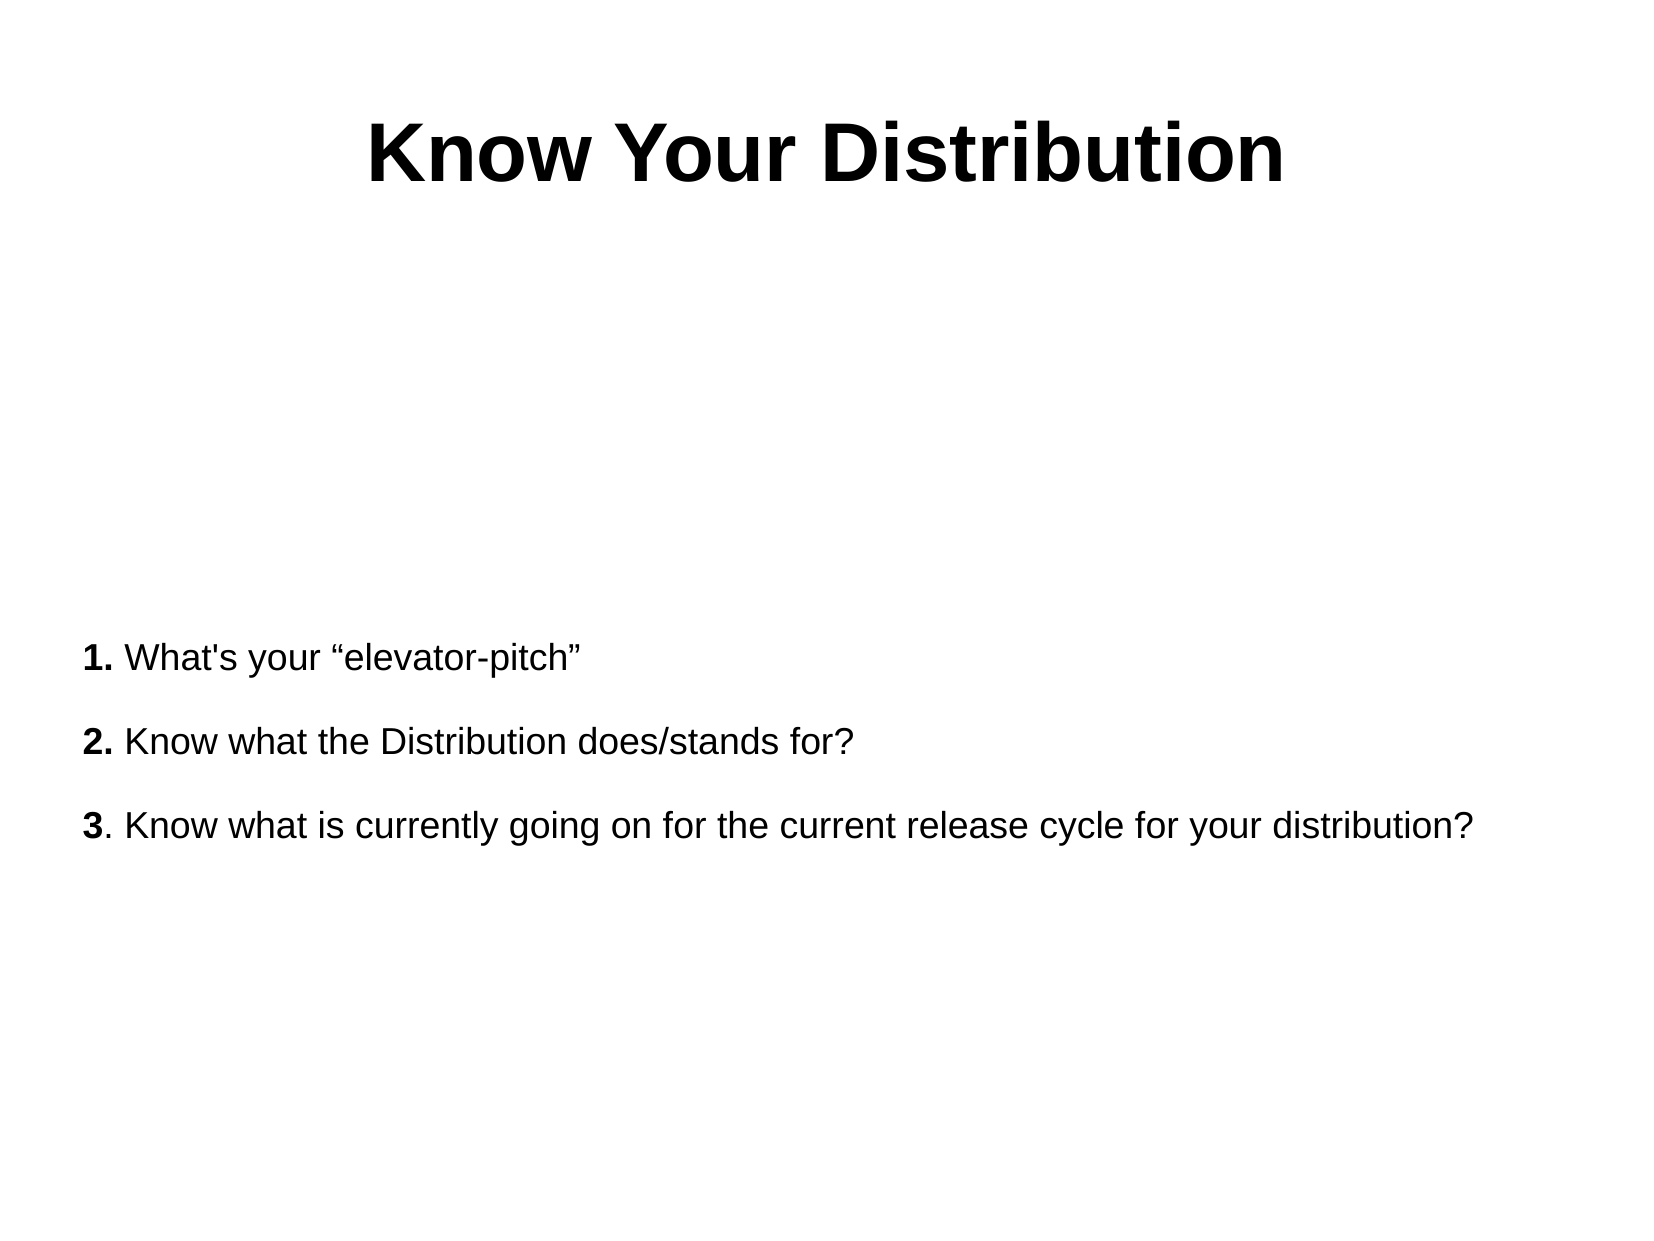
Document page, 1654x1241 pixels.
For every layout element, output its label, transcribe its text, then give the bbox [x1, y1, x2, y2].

title Know Your Distribution [82, 56, 1571, 250]
subtitle 1. What's your “elevator-pitch” 2. Know what the Distribution does/stands for? 3. Know what is currently going on for the current release cycle for your distribution? [82, 290, 1571, 1109]
